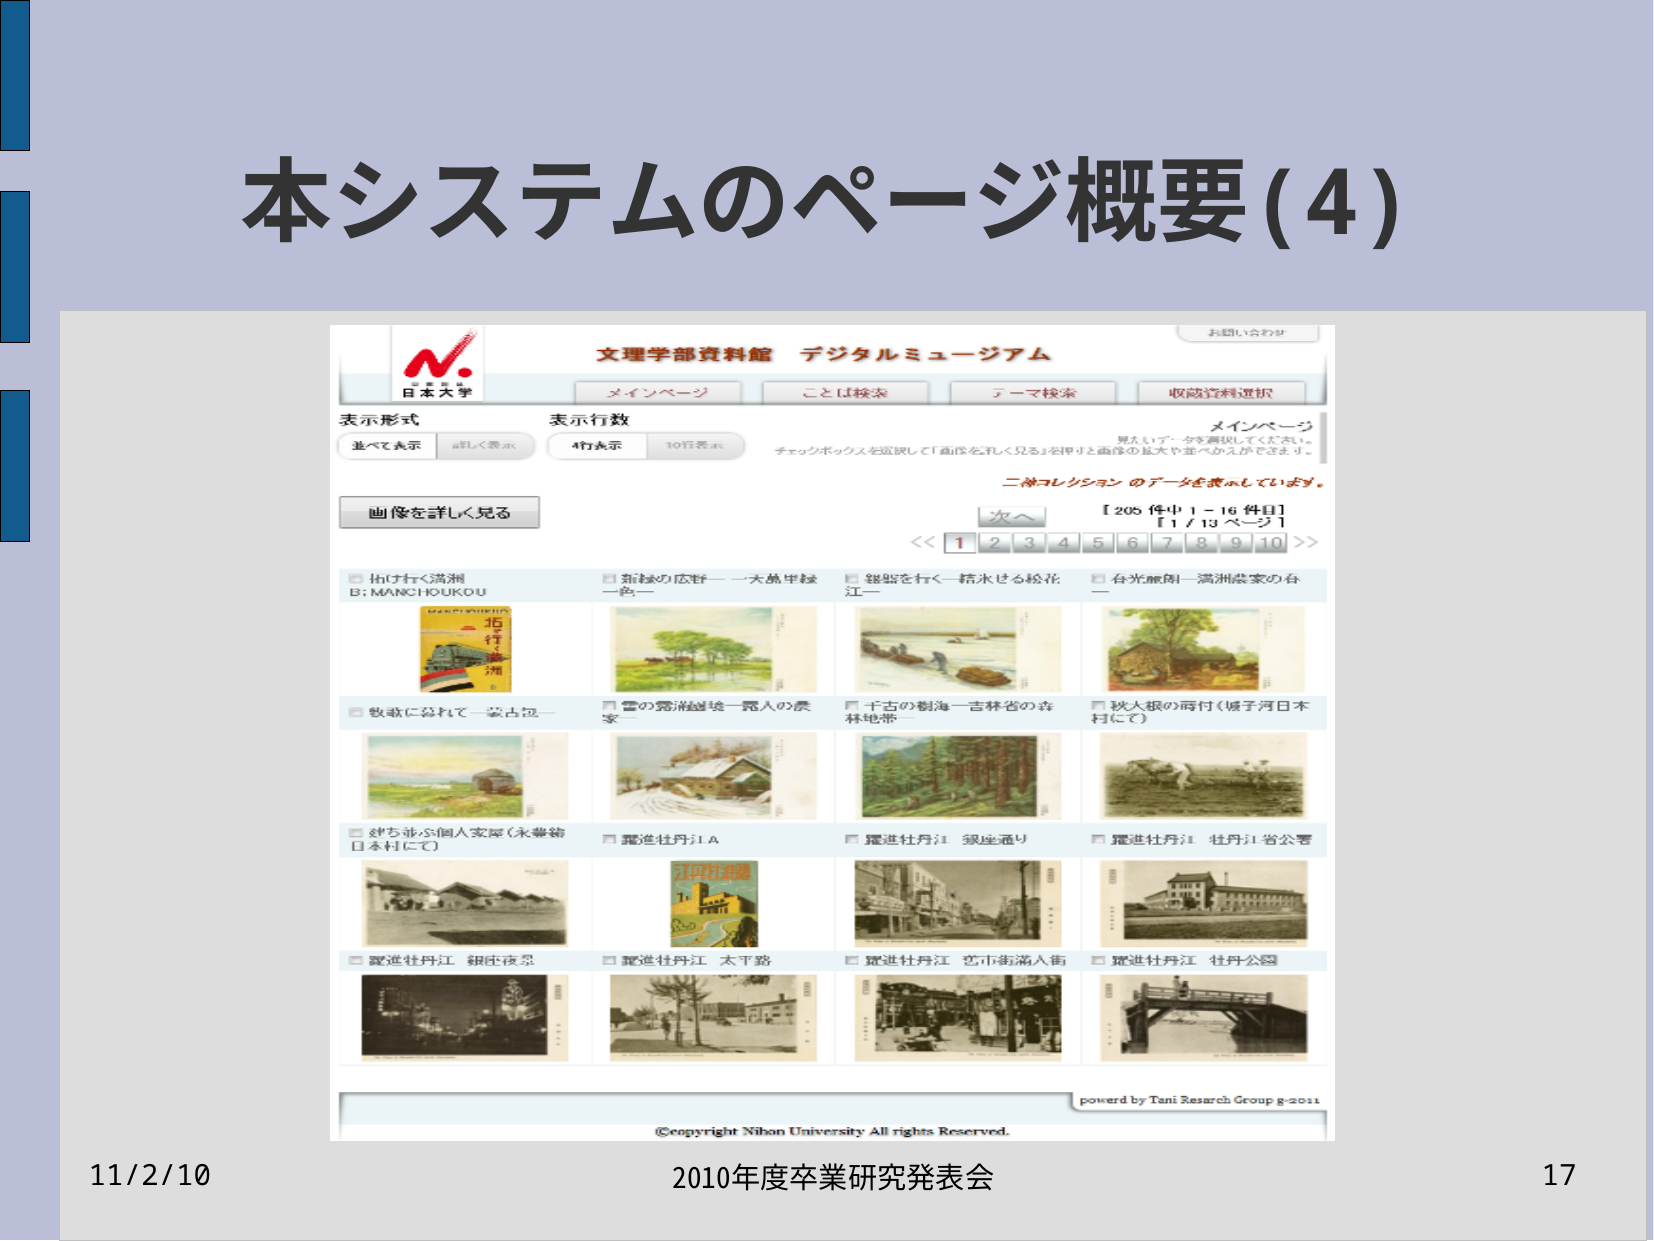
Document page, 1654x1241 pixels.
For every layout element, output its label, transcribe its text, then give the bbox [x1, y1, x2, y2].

title 本システムのページ概要(4) [121, 91, 1534, 299]
picture [330, 325, 1335, 1141]
